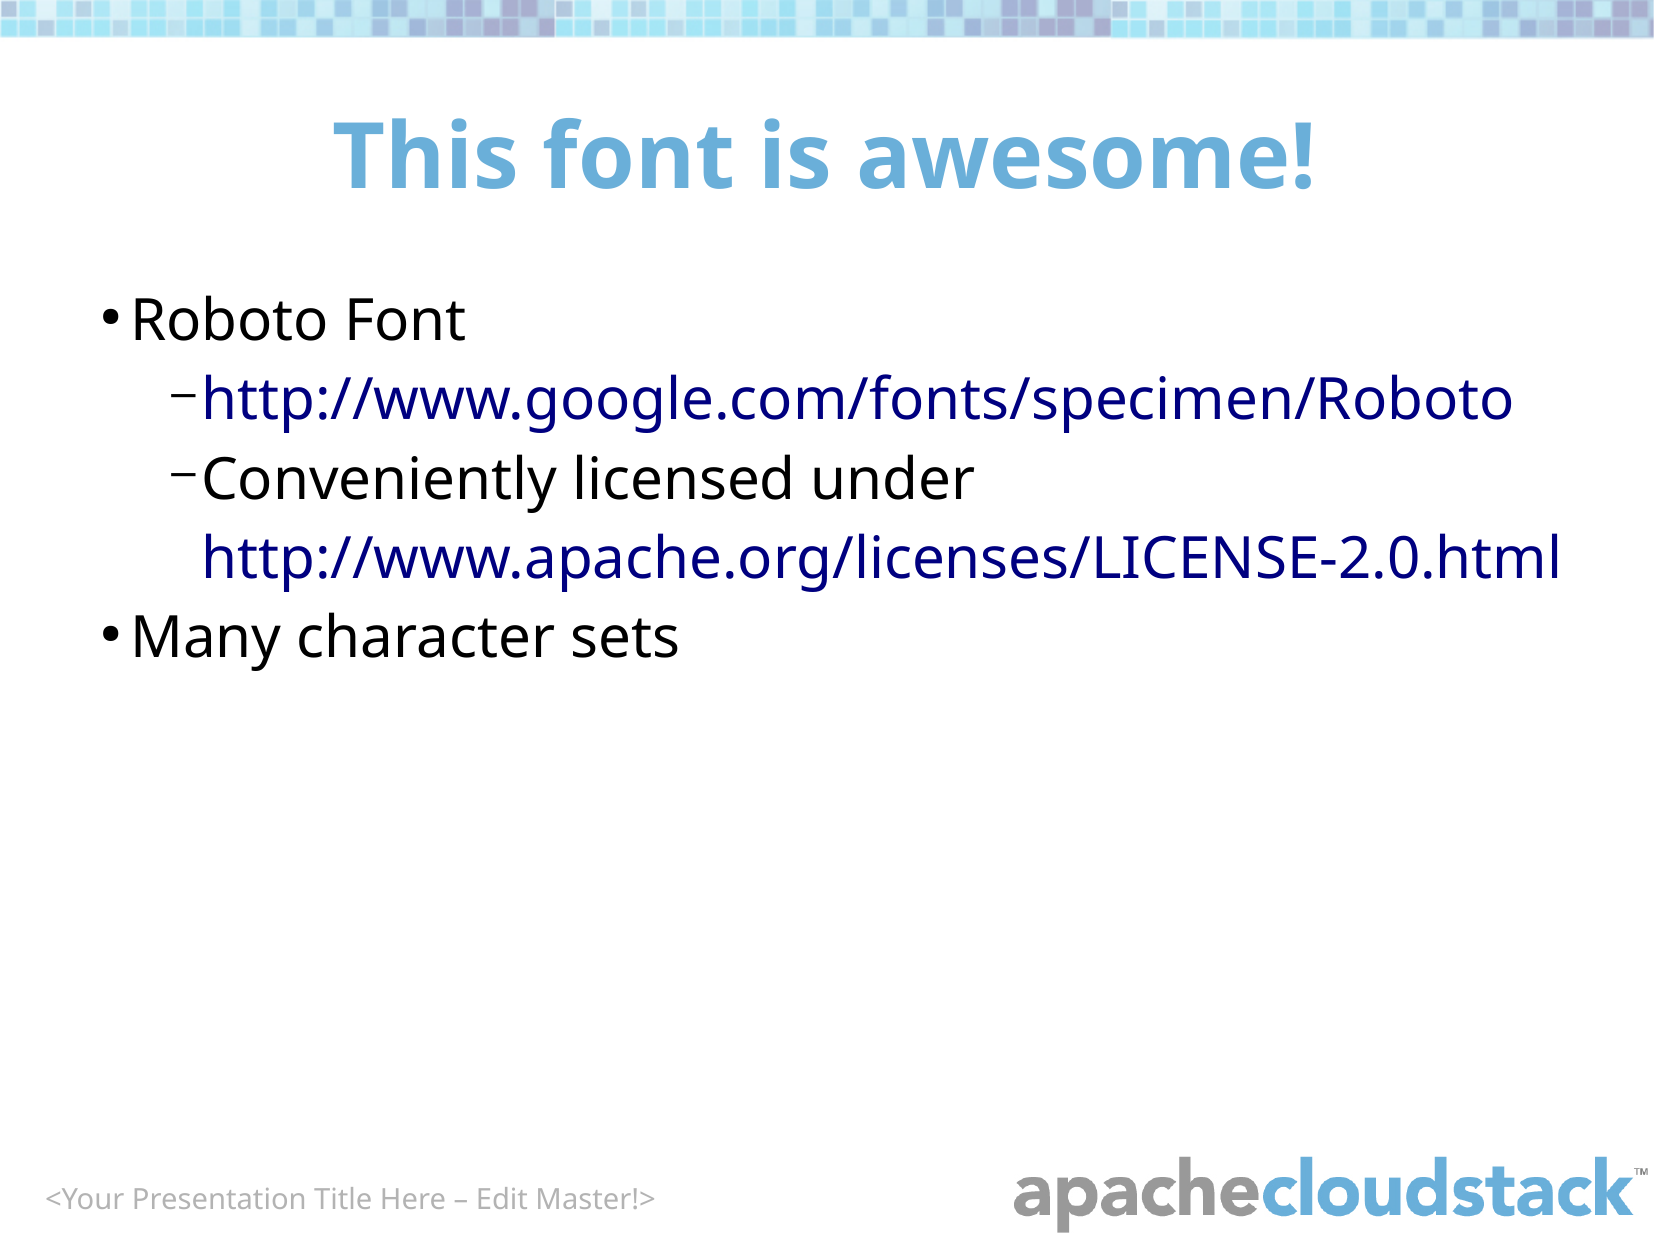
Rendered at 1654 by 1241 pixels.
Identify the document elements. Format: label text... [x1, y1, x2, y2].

picture [1014, 1156, 1648, 1233]
title This font is awesome! [45, 49, 1606, 257]
list Roboto Font http://www.google.com/fonts/specimen/Roboto Conveniently licensed under http://www.apache.org/licenses/LICENSE-2.0.html Many character sets [82, 278, 1576, 998]
